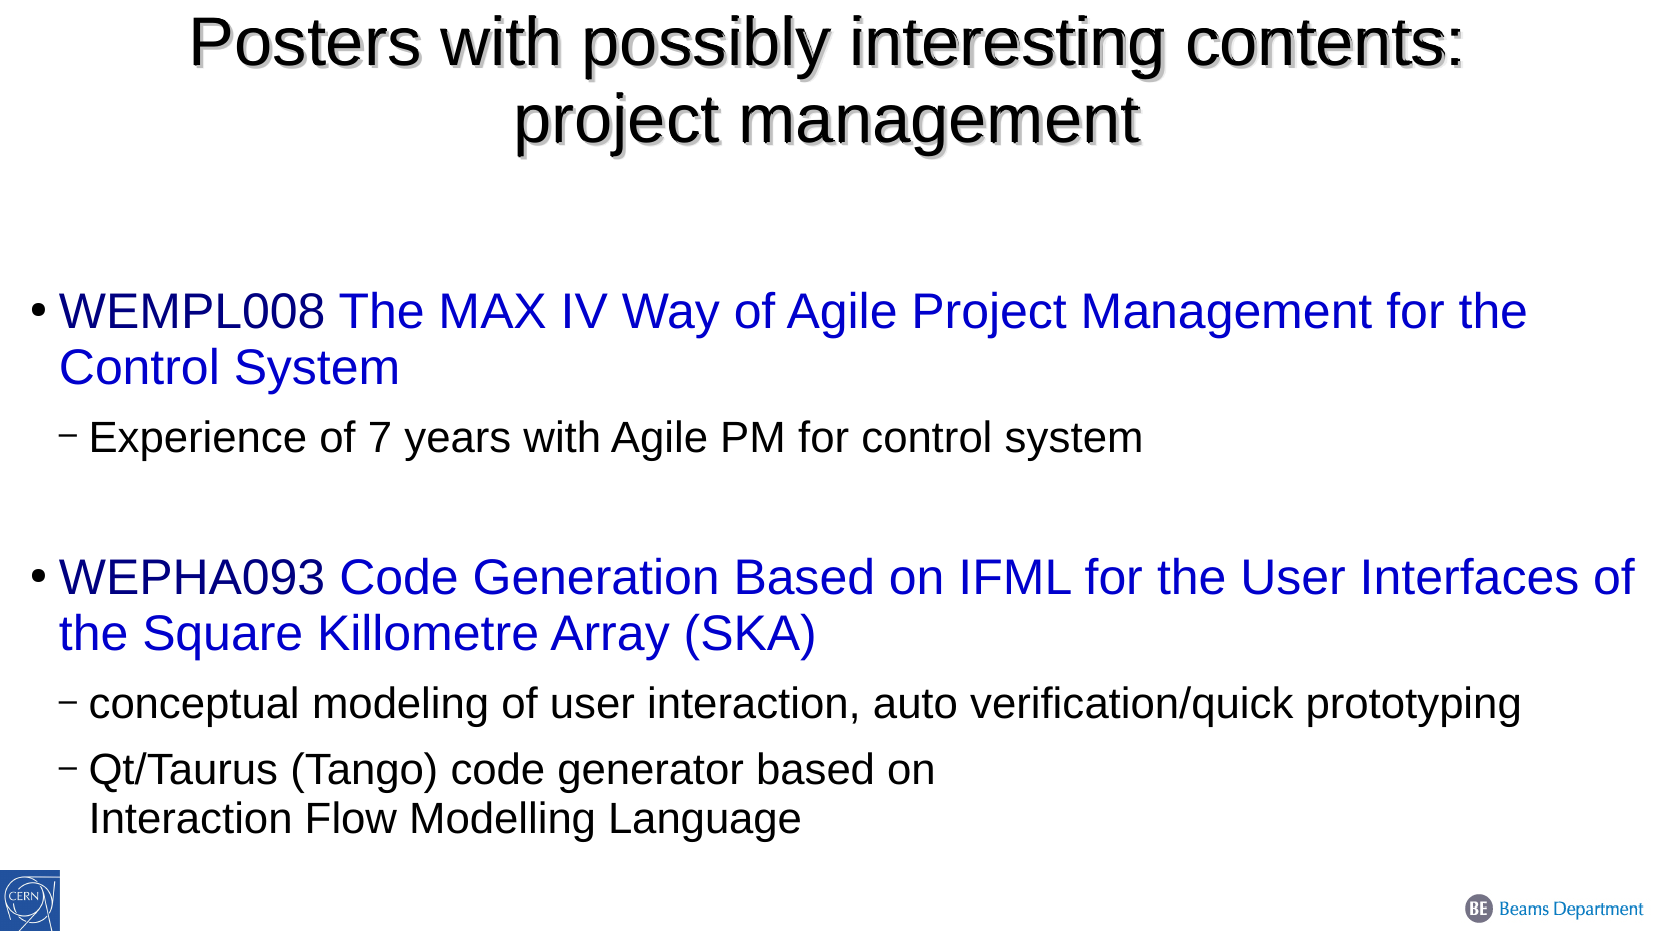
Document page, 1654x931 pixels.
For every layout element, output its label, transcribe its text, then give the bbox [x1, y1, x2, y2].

list WEMPL008 The MAX IV Way of Agile Project Management for the Control System Experience of 7 years with Agile PM for control system WEPHA093 Code Generation Based on IFML for the User Interfaces of the Square Killometre Array (SKA) conceptual modeling of user interaction, auto verification/quick prototyping Qt/Taurus (Tango) code generator based on Interaction Flow Modelling Language [0, 283, 1654, 871]
picture [0, 871, 60, 931]
picture [1452, 882, 1654, 931]
title Posters with possibly interesting contents: project management [35, 3, 1619, 158]
